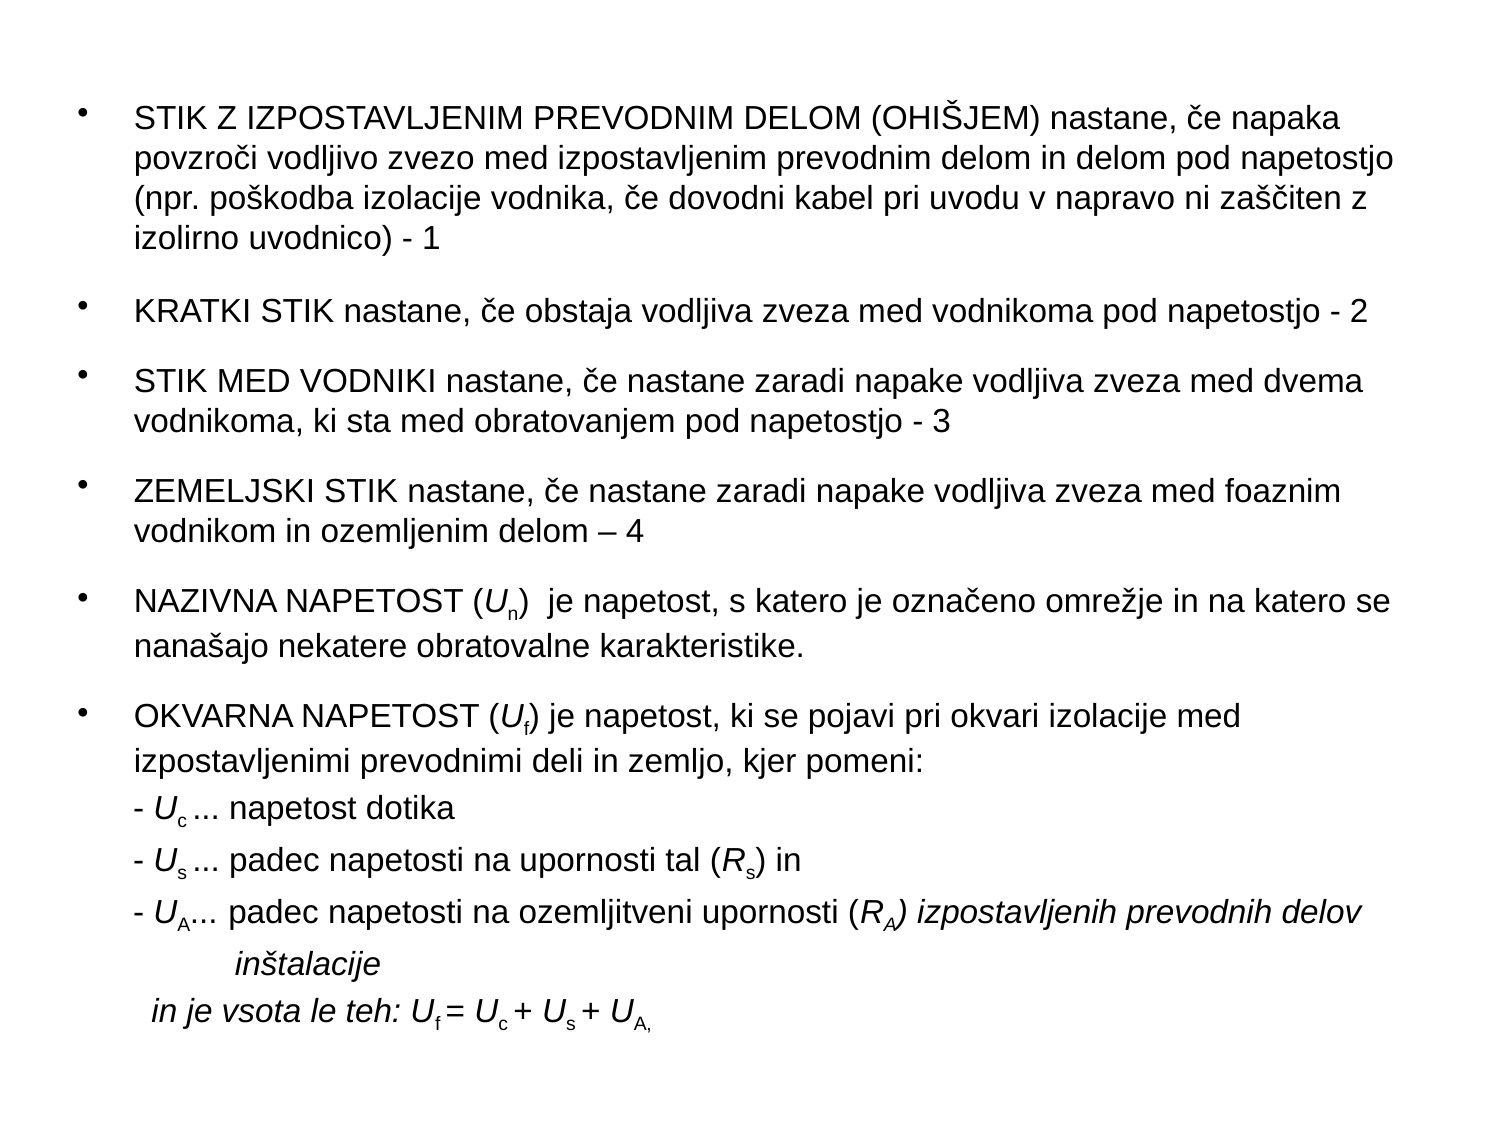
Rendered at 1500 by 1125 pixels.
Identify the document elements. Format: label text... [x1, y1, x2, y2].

list STIK Z IZPOSTAVLJENIM PREVODNIM DELOM (OHIŠJEM) nastane, če napaka povzroči vodljivo zvezo med izpostavljenim prevodnim delom in delom pod napetostjo (npr. poškodba izolacije vodnika, če dovodni kabel pri uvodu v napravo ni zaščiten z izolirno uvodnico) - 1 KRATKI STIK nastane, če obstaja vodljiva zveza med vodnikoma pod napetostjo - 2 STIK MED VODNIKI nastane, če nastane zaradi napake vodljiva zveza med dvema vodnikoma, ki sta med obratovanjem pod napetostjo - 3 ZEMELJSKI STIK nastane, če nastane zaradi napake vodljiva zveza med foaznim vodnikom in ozemljenim delom – 4 NAZIVNA NAPETOST (Un) je napetost, s katero je označeno omrežje in na katero se nanašajo nekatere obratovalne karakteristike. OKVARNA NAPETOST (Uf) je napetost, ki se pojavi pri okvari izolacije med izpostavljenimi prevodnimi deli in zemljo, kjer pomeni: - Uc ... napetost dotika - Us ... padec napetosti na upornosti tal (Rs) in - UA... padec napetosti na ozemljitveni upornosti (RA) izpostavljenih prevodnih delov inštalacije in je vsota le teh: Uf = Uc + Us + UA, [62, 62, 1425, 1063]
